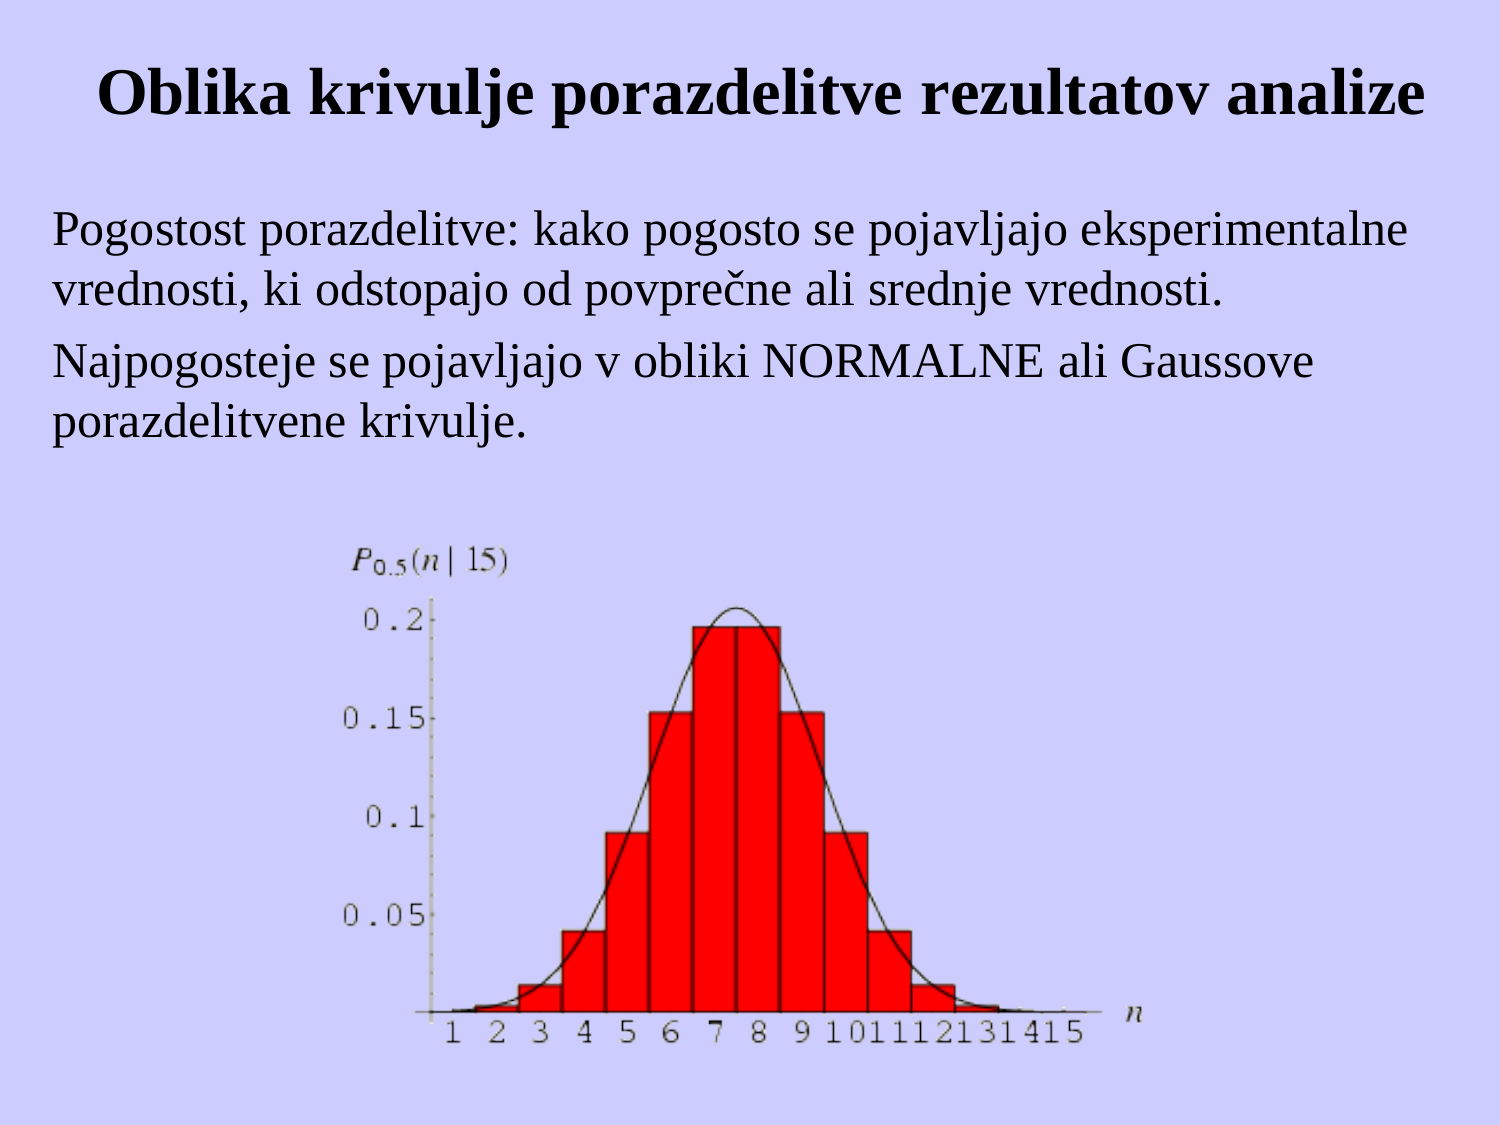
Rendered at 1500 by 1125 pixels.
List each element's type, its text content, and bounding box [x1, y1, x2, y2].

title Oblika krivulje porazdelitve rezultatov analize [50, 24, 1476, 150]
picture [324, 537, 1163, 1055]
list Pogostost porazdelitve: kako pogosto se pojavljajo eksperimentalne vrednosti, ki odstopajo od povprečne ali srednje vrednosti. Najpogosteje se pojavljajo v obliki NORMALNE ali Gaussove porazdelitvene krivulje. [37, 187, 1463, 1076]
